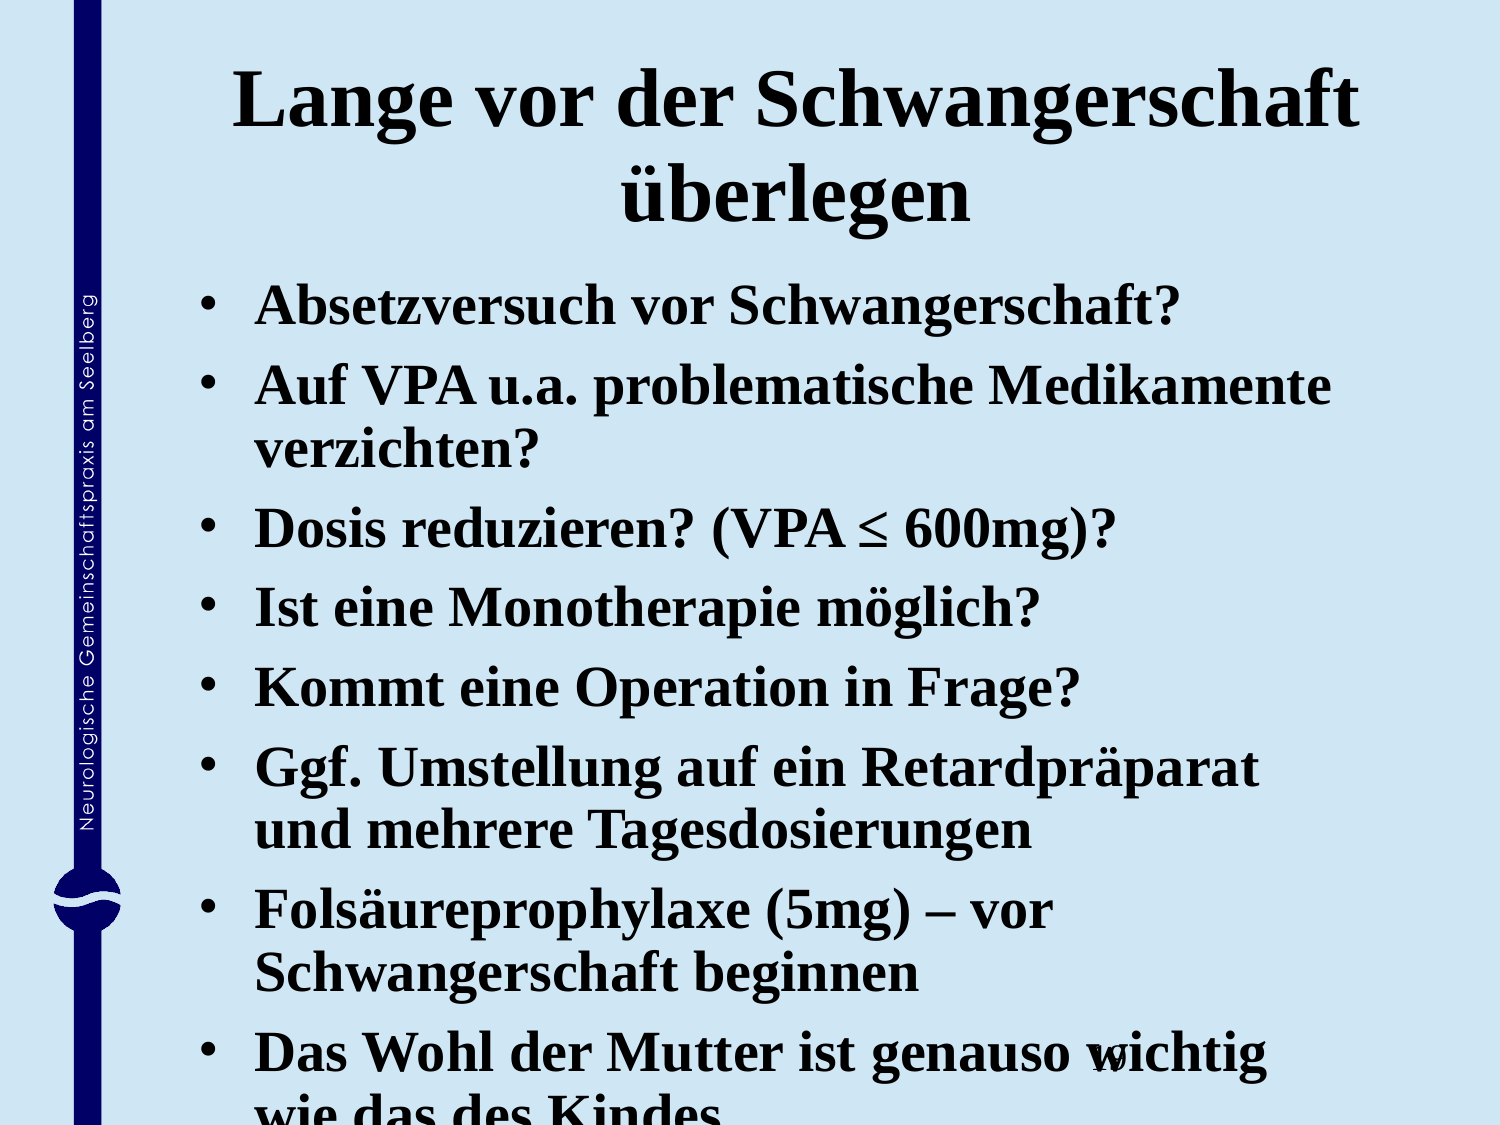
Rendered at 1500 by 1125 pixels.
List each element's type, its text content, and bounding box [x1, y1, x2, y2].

title Lange vor der Schwangerschaft überlegen [159, 42, 1435, 230]
list Absetzversuch vor Schwangerschaft? Auf VPA u.a. problematische Medikamente verzichten? Dosis reduzieren? (VPA ≤ 600mg)? Ist eine Monotherapie möglich? Kommt eine Operation in Frage? Ggf. Umstellung auf ein Retardpräparat und mehrere Tagesdosierungen Folsäureprophylaxe (5mg) – vor Schwangerschaft beginnen Das Wohl der Mutter ist genauso wichtig wie das des Kindes [183, 267, 1362, 976]
picture [53, 0, 121, 1125]
slide_number <Nummer> [1074, 1025, 1388, 1100]
